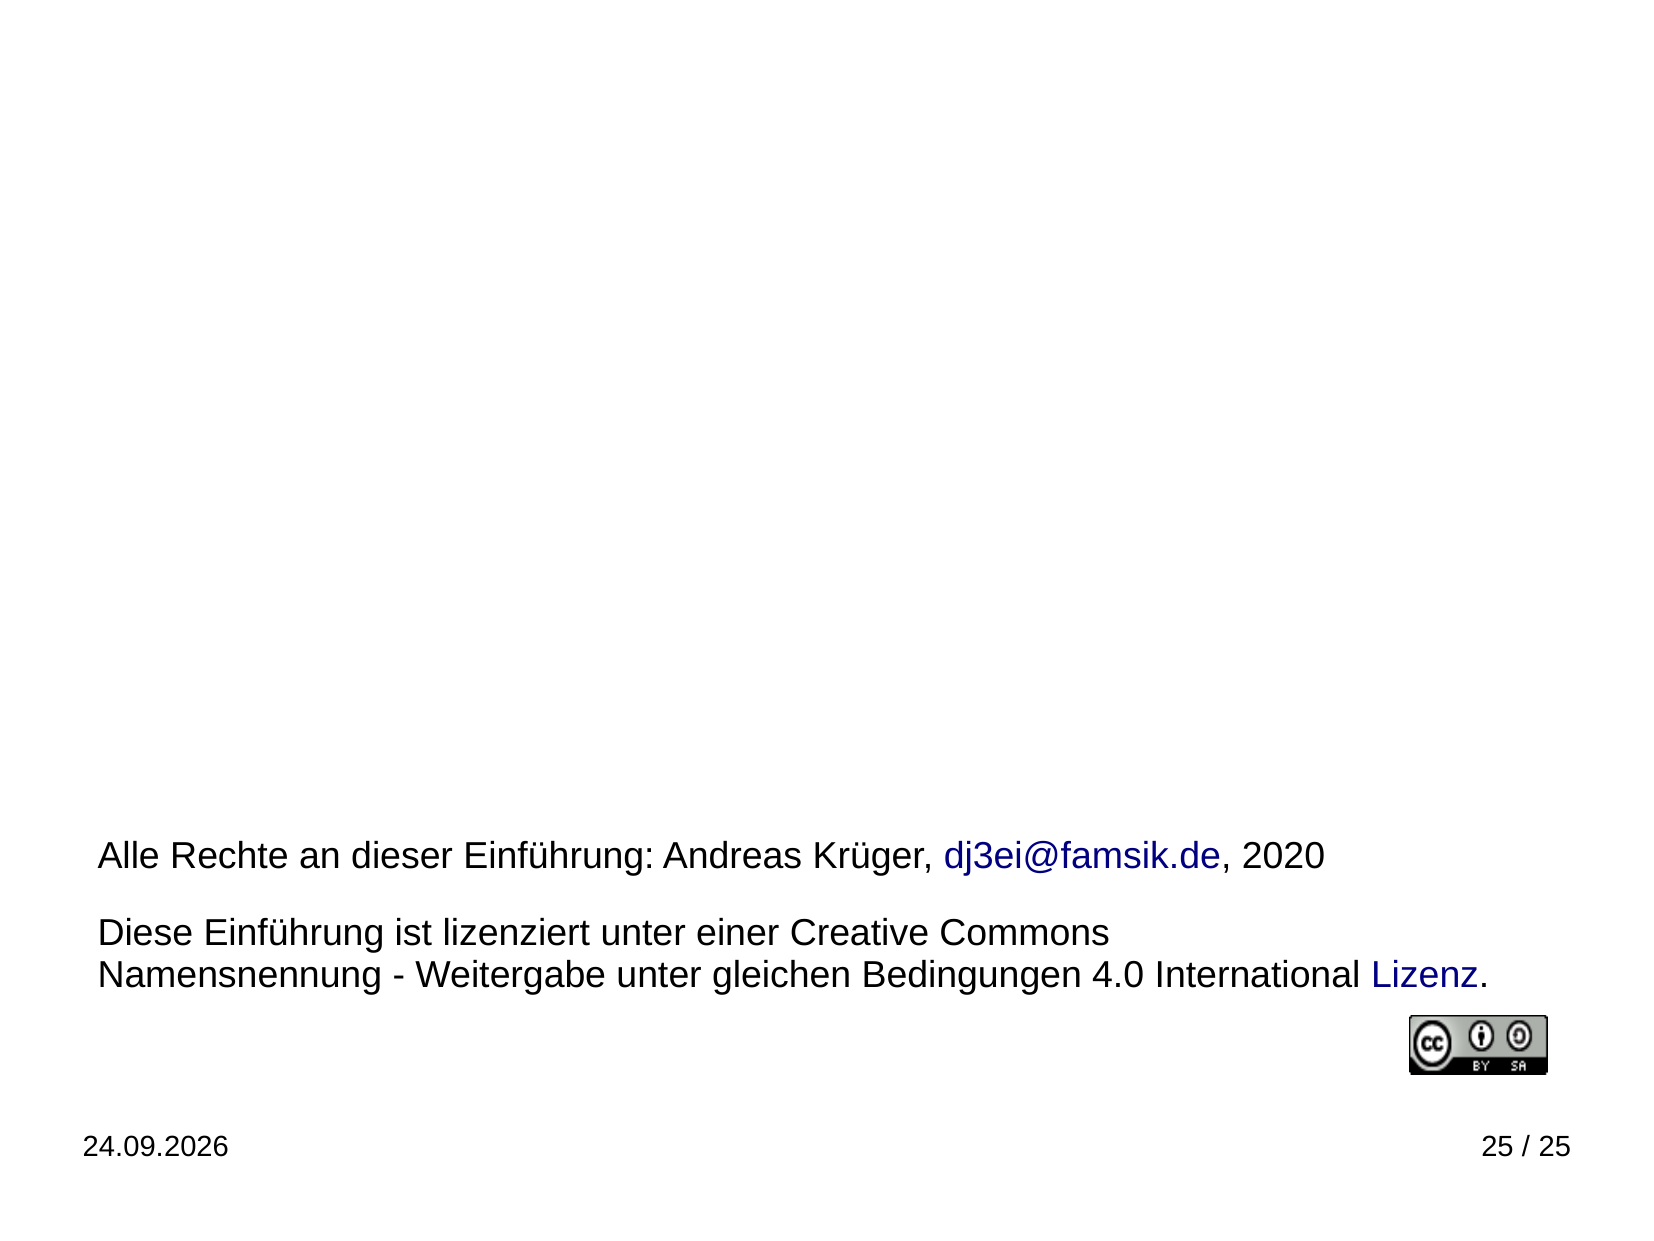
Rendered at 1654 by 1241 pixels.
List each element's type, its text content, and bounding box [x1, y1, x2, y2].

picture [1409, 1015, 1548, 1075]
text_box Alle Rechte an dieser Einführung: Andreas Krüger, dj3ei@famsik.de, 2020 Diese Einführung ist lizenziert unter einer Creative Commons Namensnennung - Weitergabe unter gleichen Bedingungen 4.0 International Lizenz. [82, 826, 1619, 1099]
